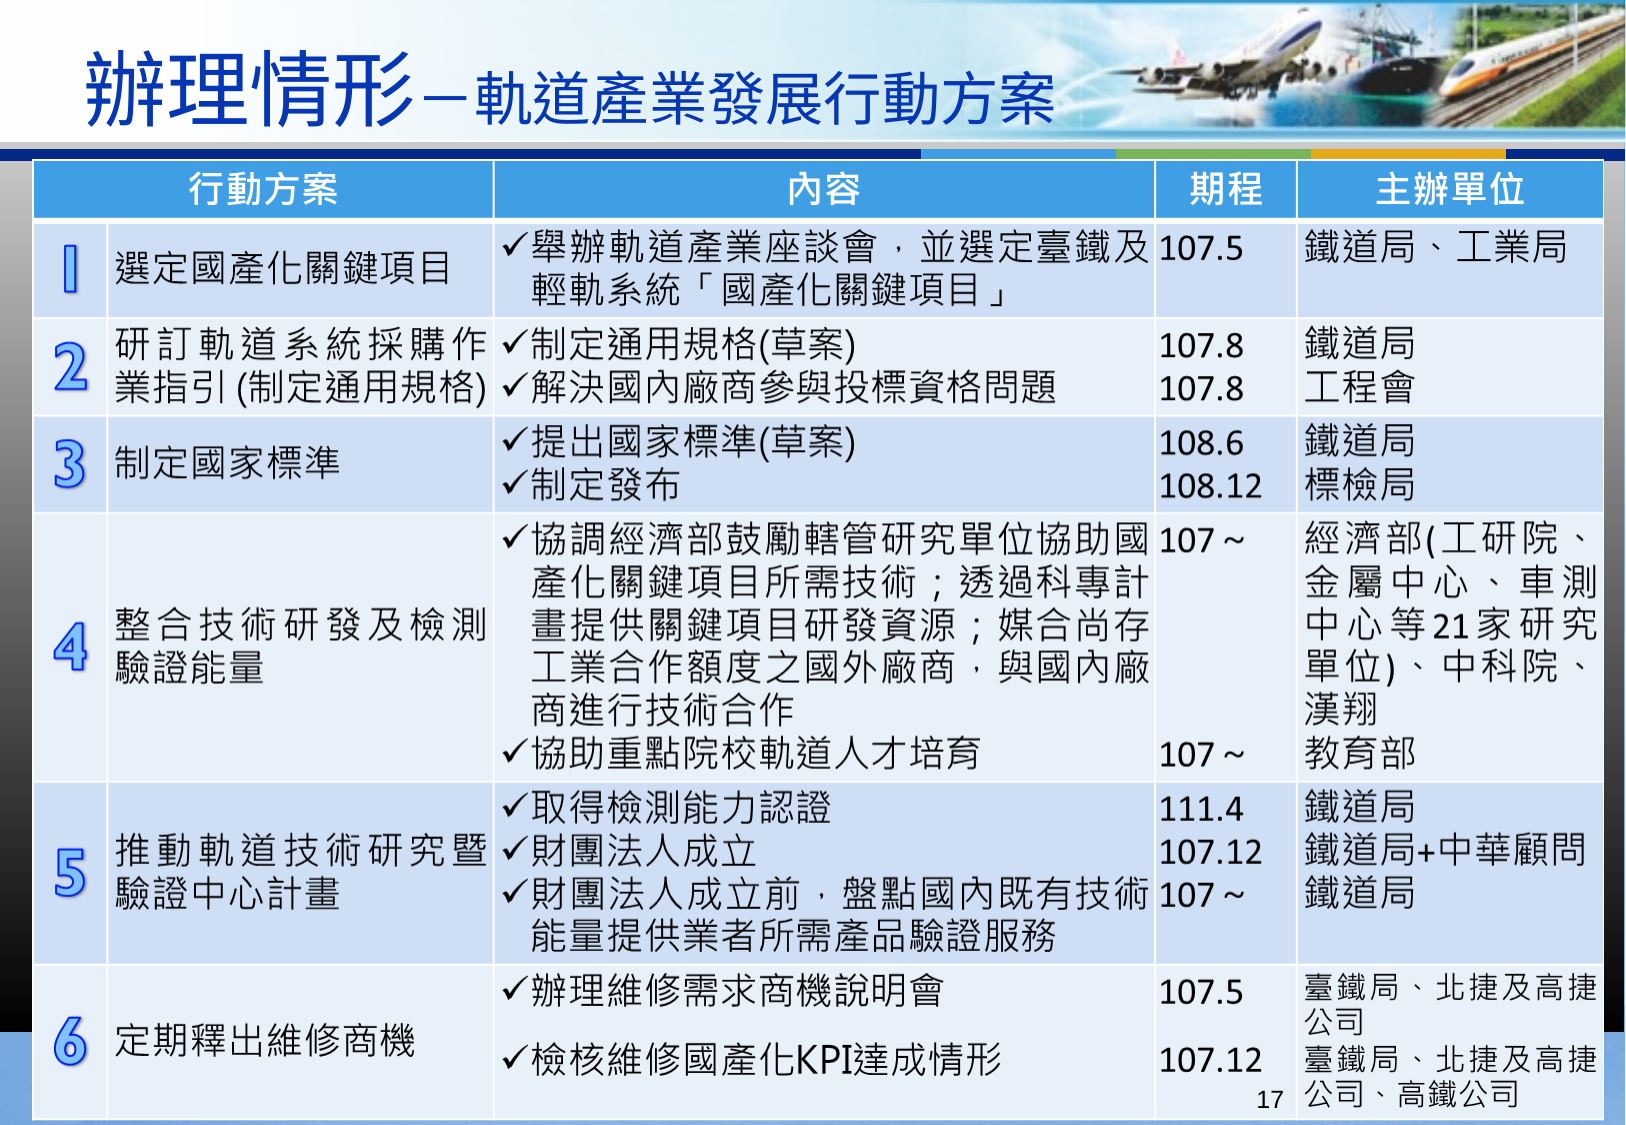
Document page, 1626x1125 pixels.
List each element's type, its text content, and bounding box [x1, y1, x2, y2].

text_box 17 [1241, 1071, 1621, 1125]
picture [32, 155, 1604, 1125]
title 辦理情形－軌道產業發展行動方案 [68, 19, 1593, 155]
